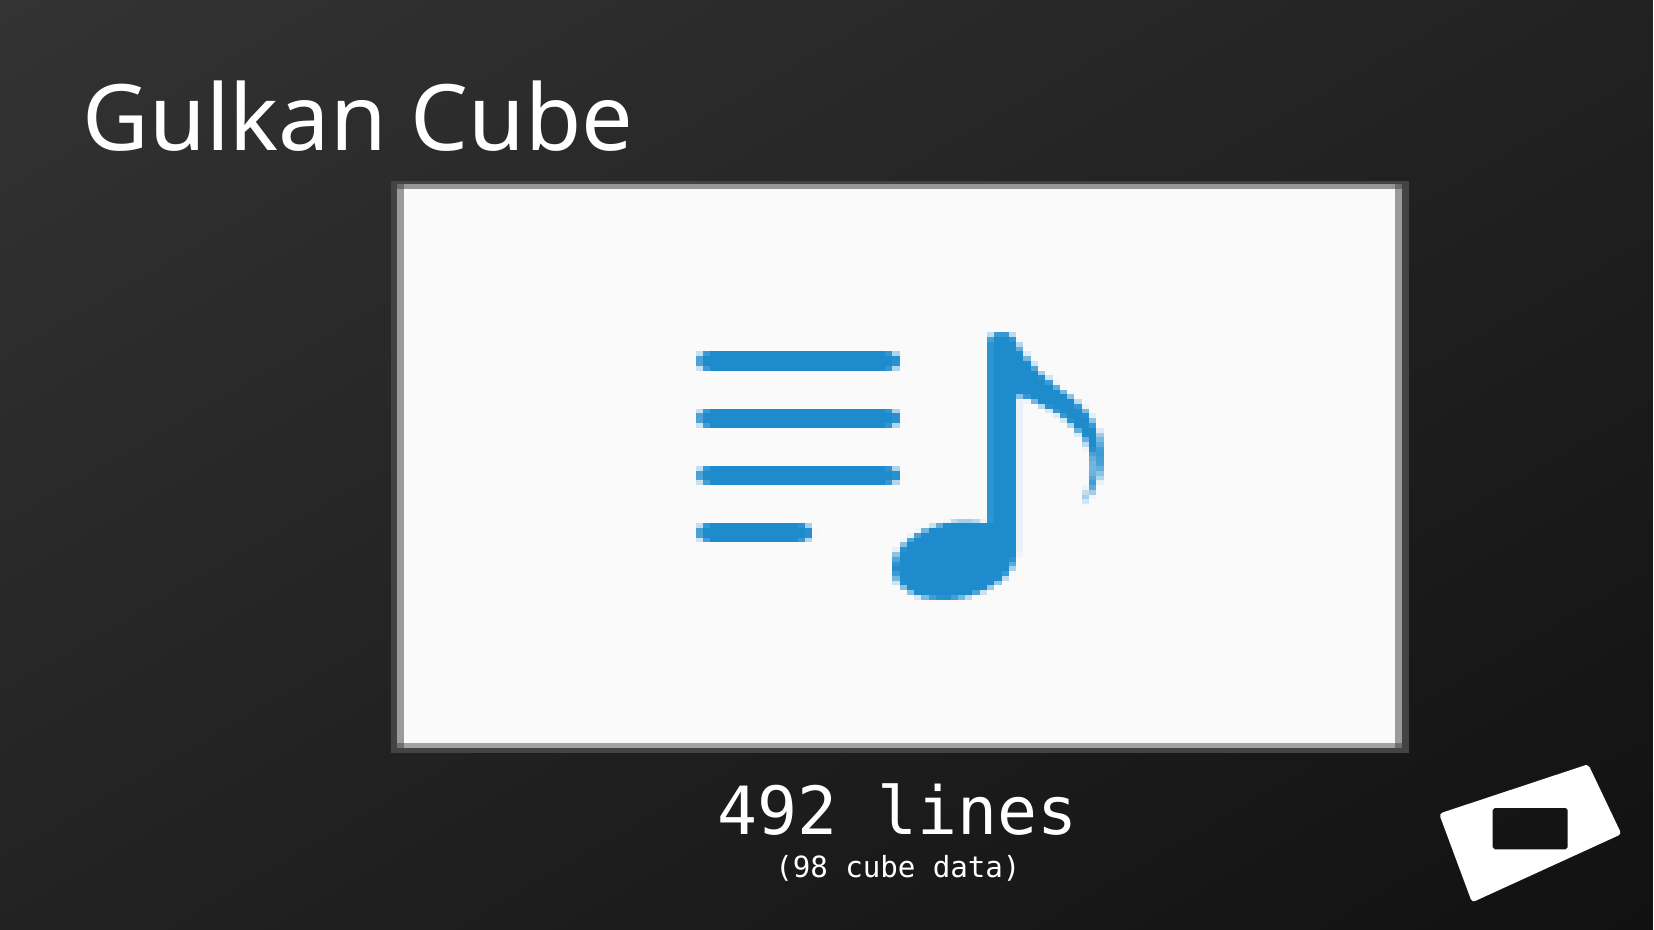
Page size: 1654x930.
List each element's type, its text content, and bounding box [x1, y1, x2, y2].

title Gulkan Cube [82, 37, 1571, 193]
picture [1456, 765, 1621, 902]
text_box 492 lines (98 cube data) [270, 765, 1456, 916]
text_box [390, 180, 1411, 754]
